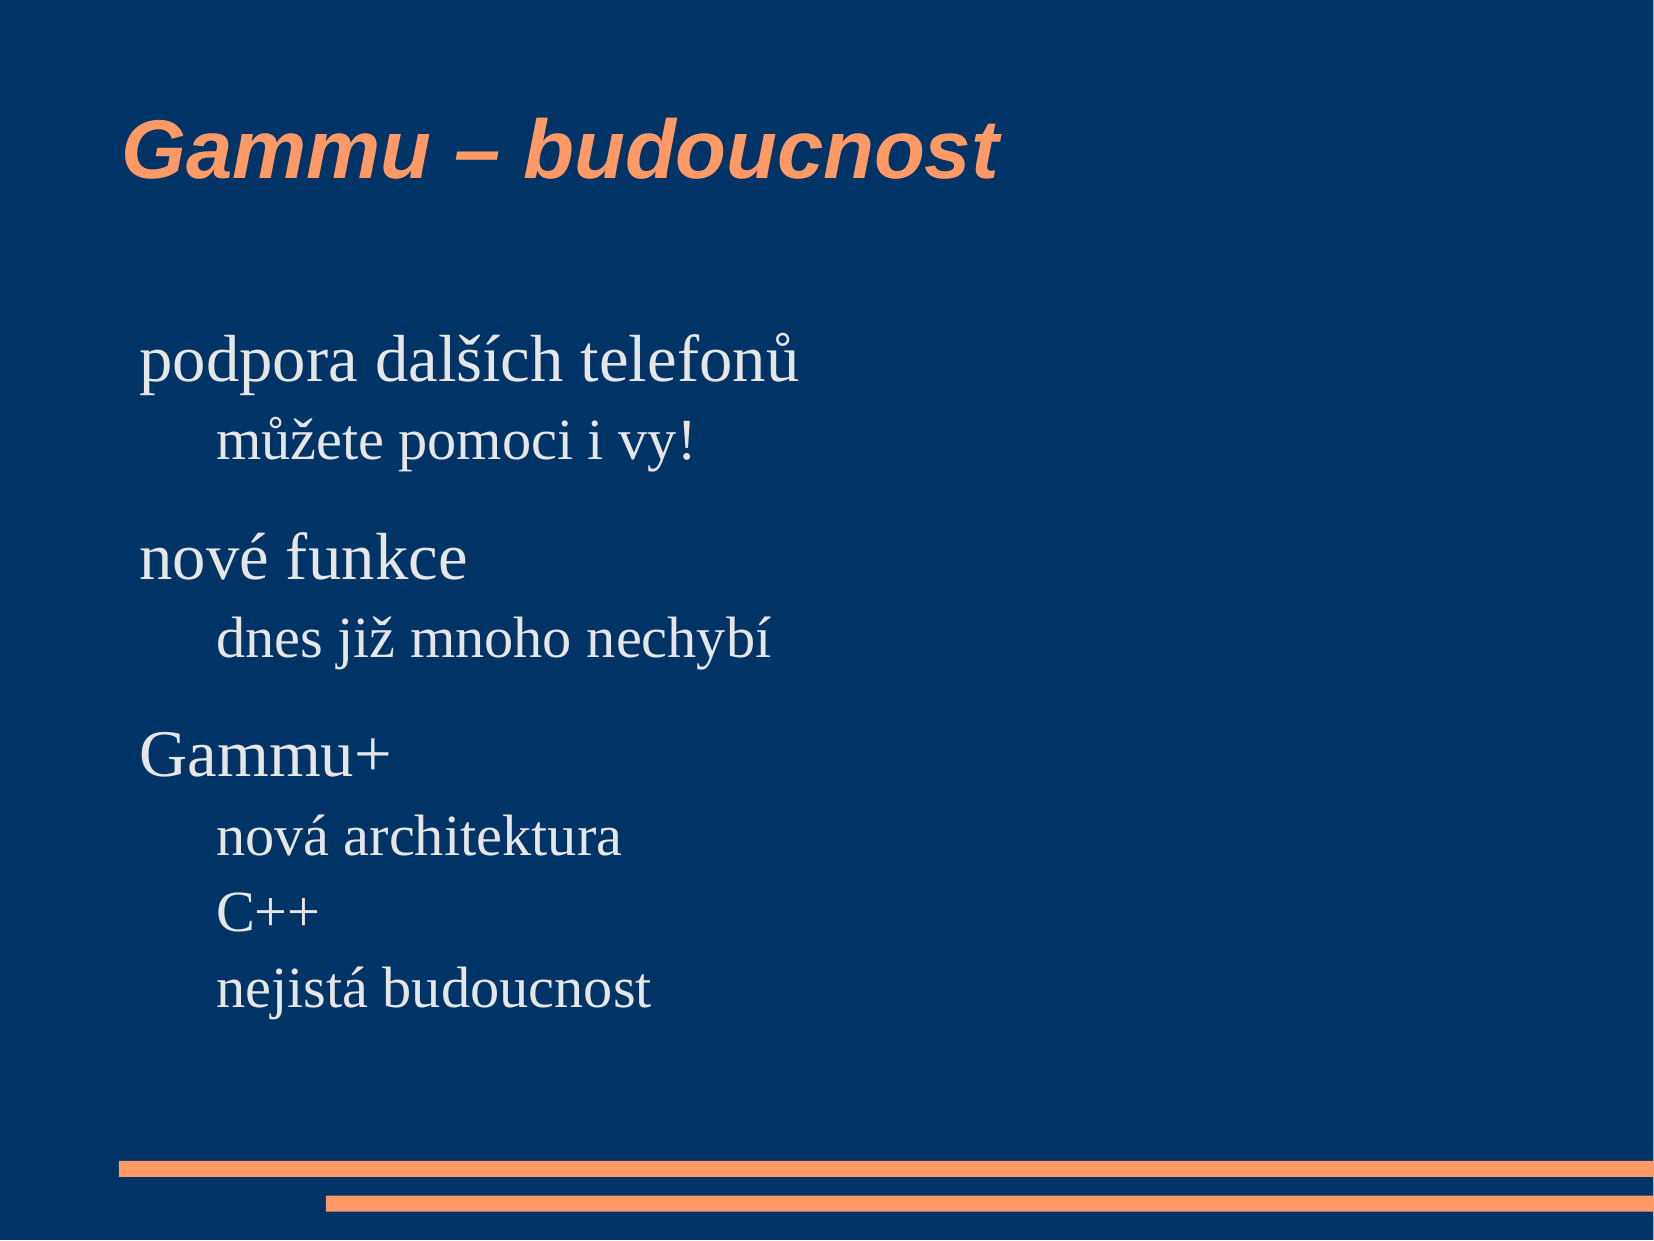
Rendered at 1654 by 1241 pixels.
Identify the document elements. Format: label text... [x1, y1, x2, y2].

list podpora dalších telefonů můžete pomoci i vy! nové funkce dnes již mnoho nechybí Gammu+ nová architektura C++ nejistá budoucnost [121, 322, 1561, 1133]
title Gammu – budoucnost [121, 46, 1534, 254]
